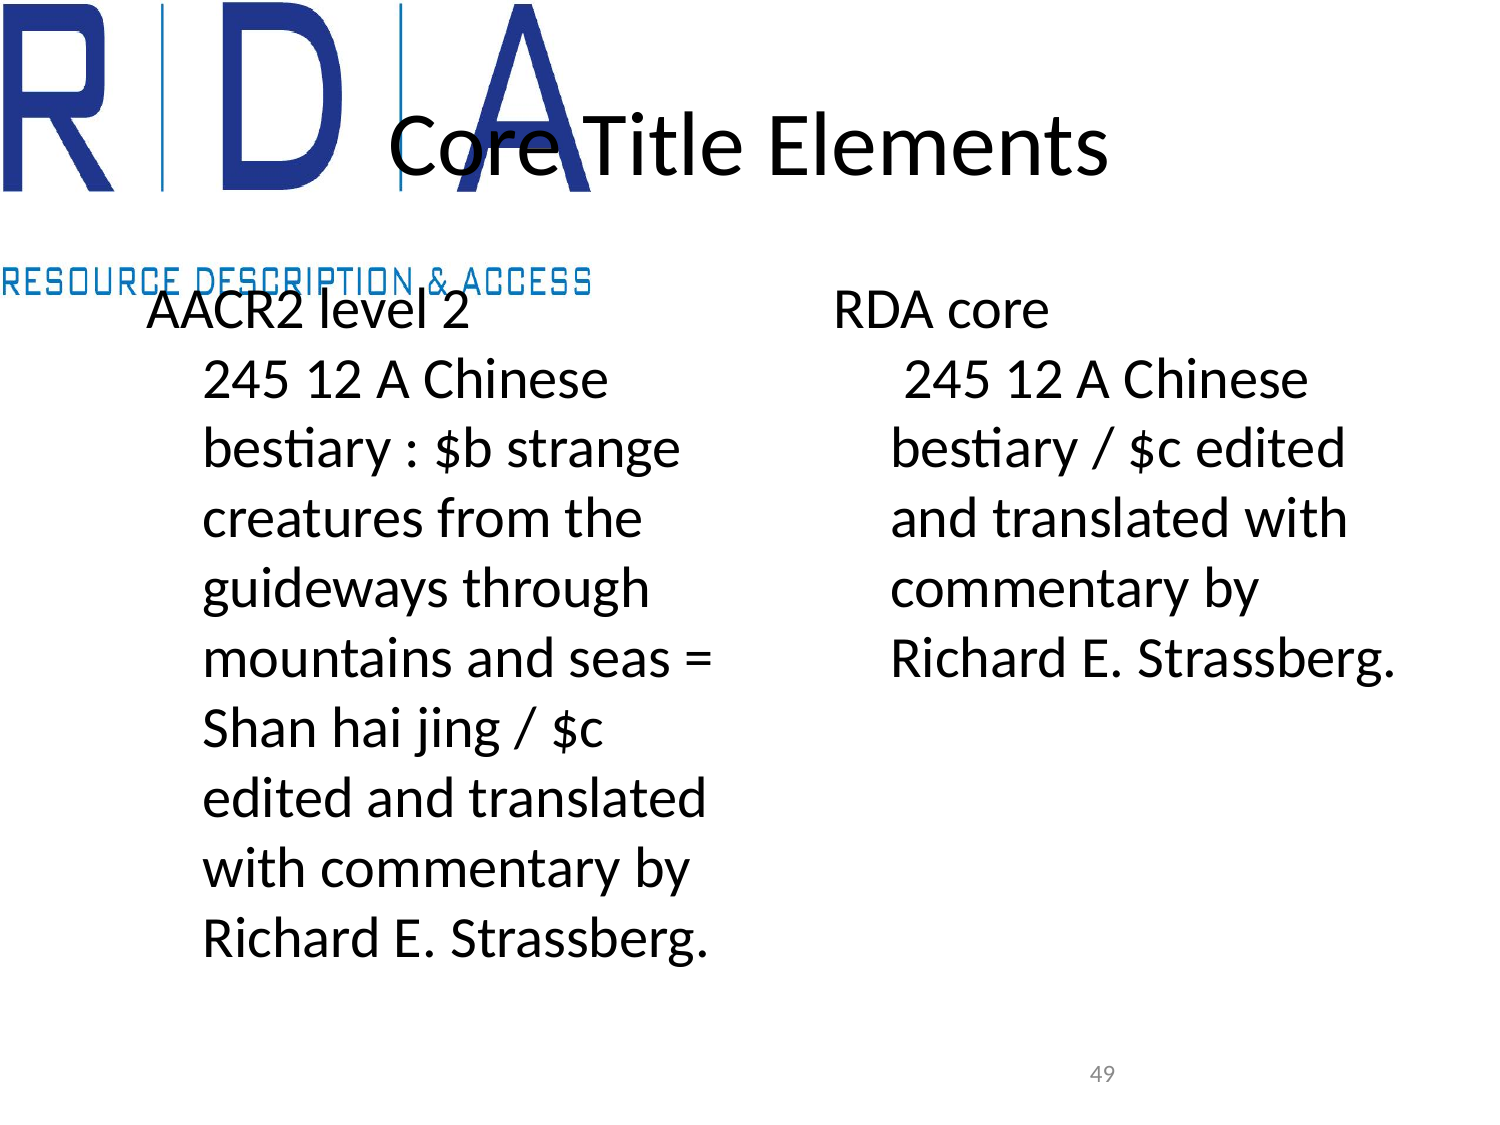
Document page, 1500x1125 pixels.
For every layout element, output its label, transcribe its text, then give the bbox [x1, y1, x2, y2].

list RDA core 245 12 A Chinese bestiary / $c edited and translated with commentary by Richard E. Strassberg. [762, 262, 1426, 1005]
list AACR2 level 2 245 12 A Chinese bestiary : $b strange creatures from the guideways through mountains and seas = Shan hai jing / $c edited and translated with commentary by Richard E. Strassberg. [75, 262, 738, 1005]
text_box 49 [1074, 1042, 1426, 1103]
title Core Title Elements [75, 45, 1426, 233]
